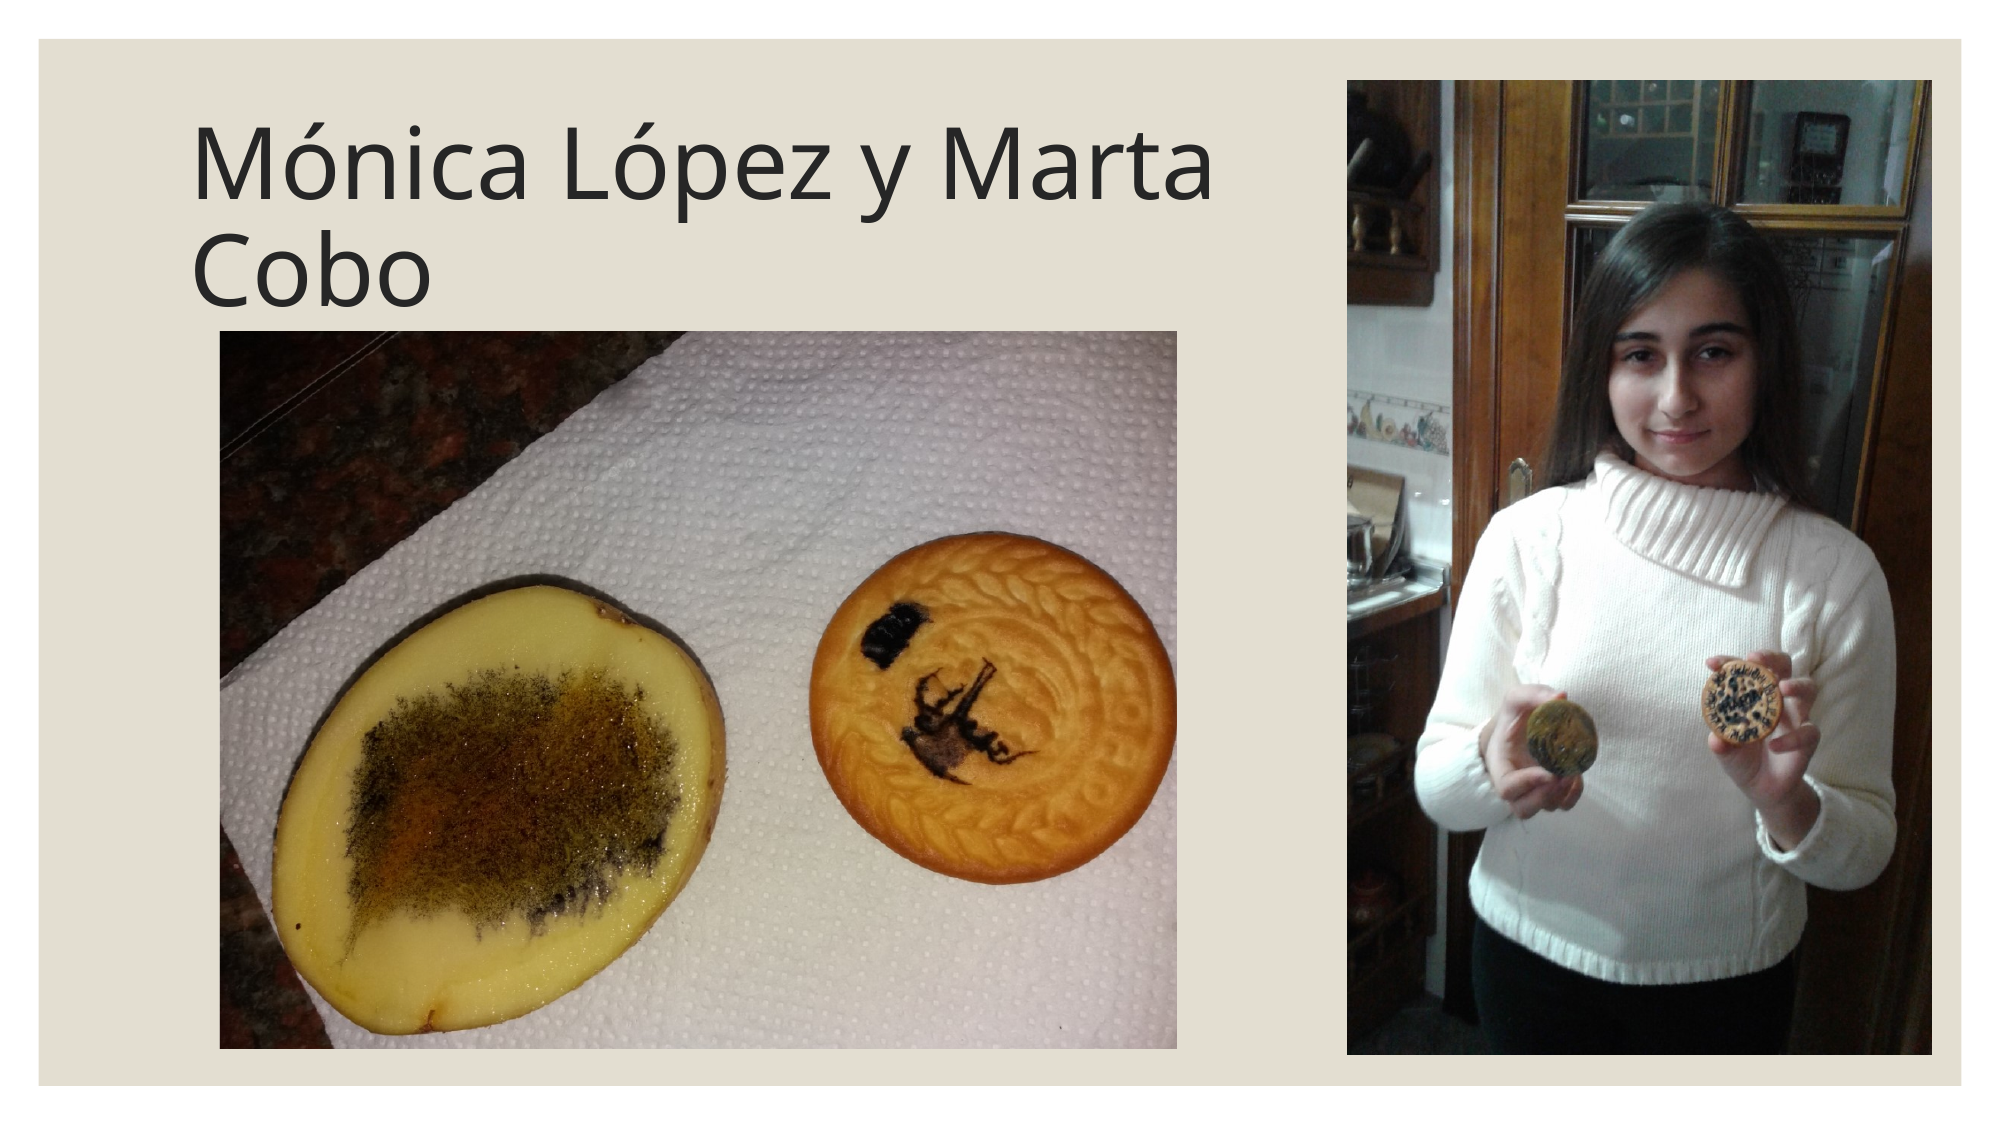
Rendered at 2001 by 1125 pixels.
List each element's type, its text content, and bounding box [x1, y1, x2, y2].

picture [219, 330, 1177, 1049]
title Mónica López y Marta Cobo [174, 105, 1312, 331]
picture [1347, 80, 1932, 1055]
